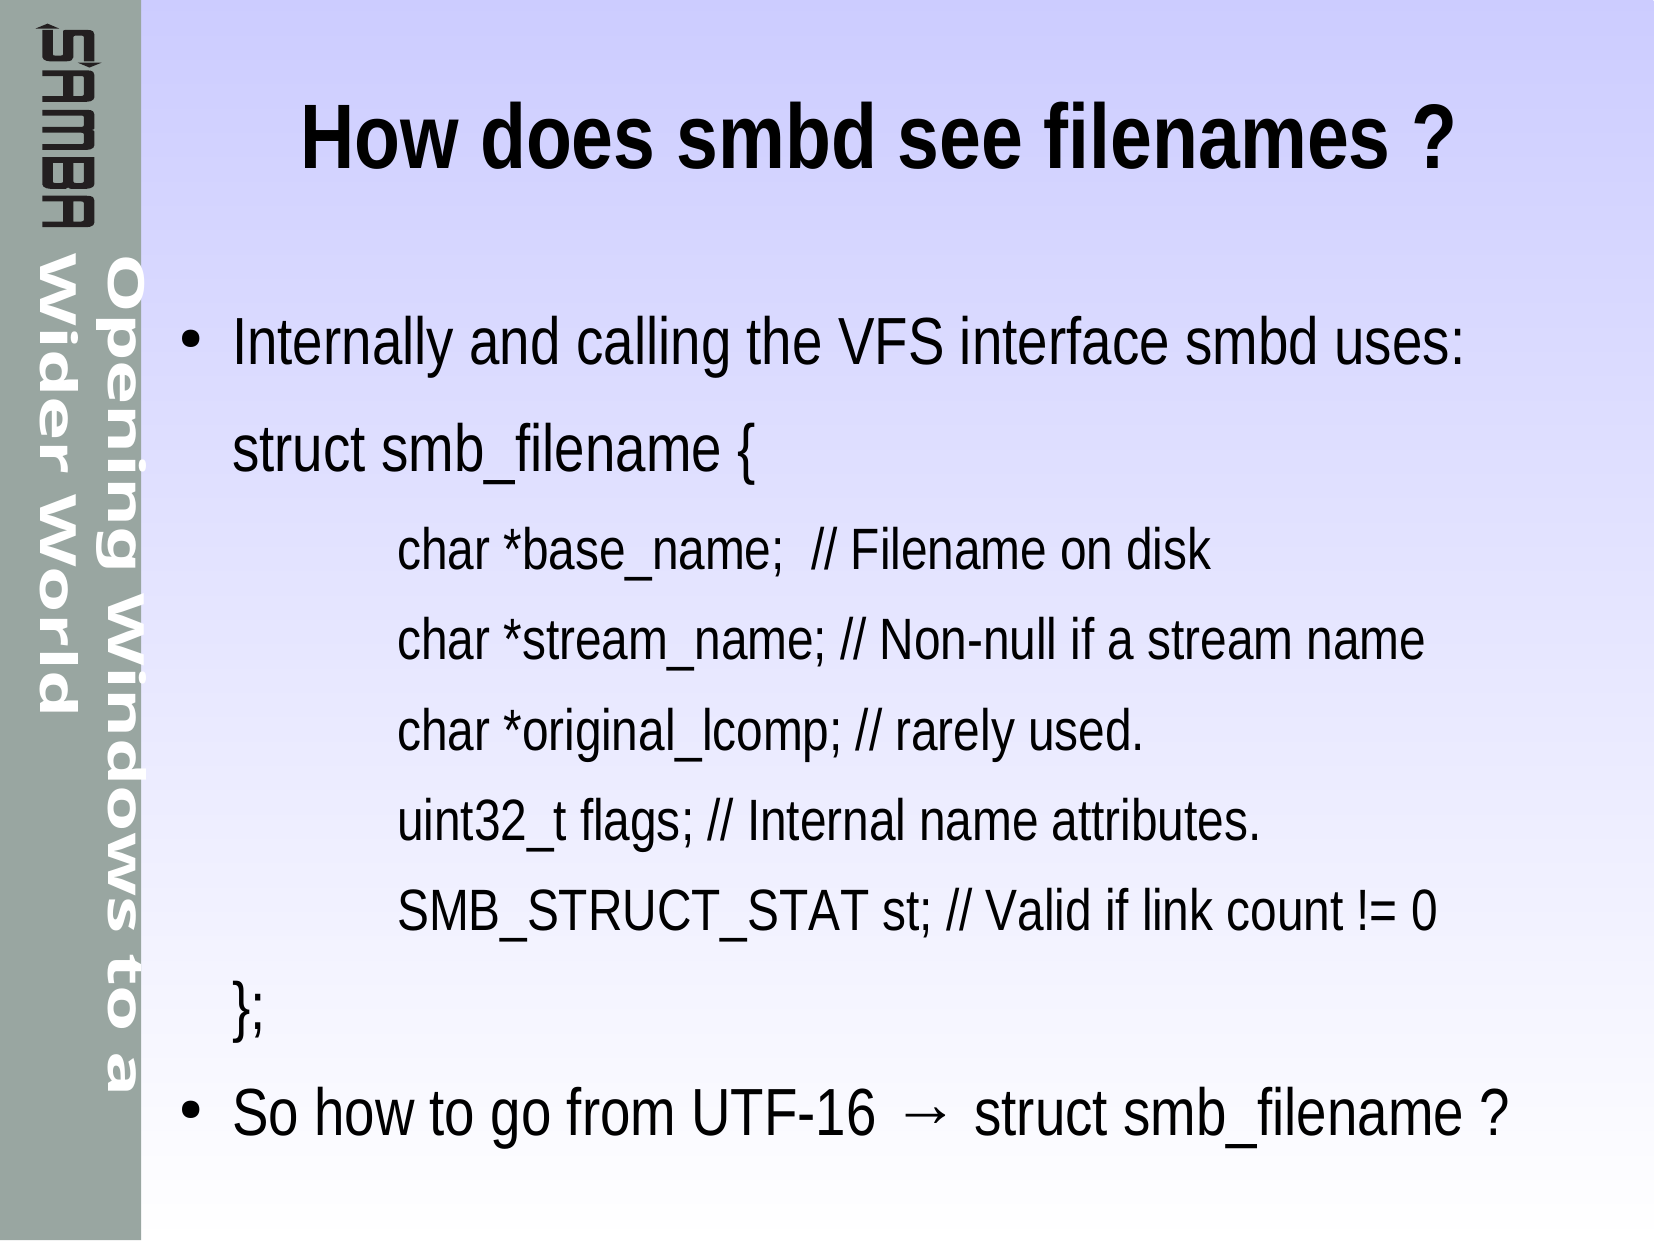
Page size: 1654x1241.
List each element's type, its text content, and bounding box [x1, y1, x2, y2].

list Internally and calling the VFS interface smbd uses: struct smb_filename { char *base_name; // Filename on disk char *stream_name; // Non-null if a stream name char *original_lcomp; // rarely used. uint32_t flags; // Internal name attributes. SMB_STRUCT_STAT st; // Valid if link count != 0 }; So how to go from UTF-16 → struct smb_filename ? [161, 302, 1574, 1211]
title How does smbd see filenames ? [173, 31, 1586, 239]
